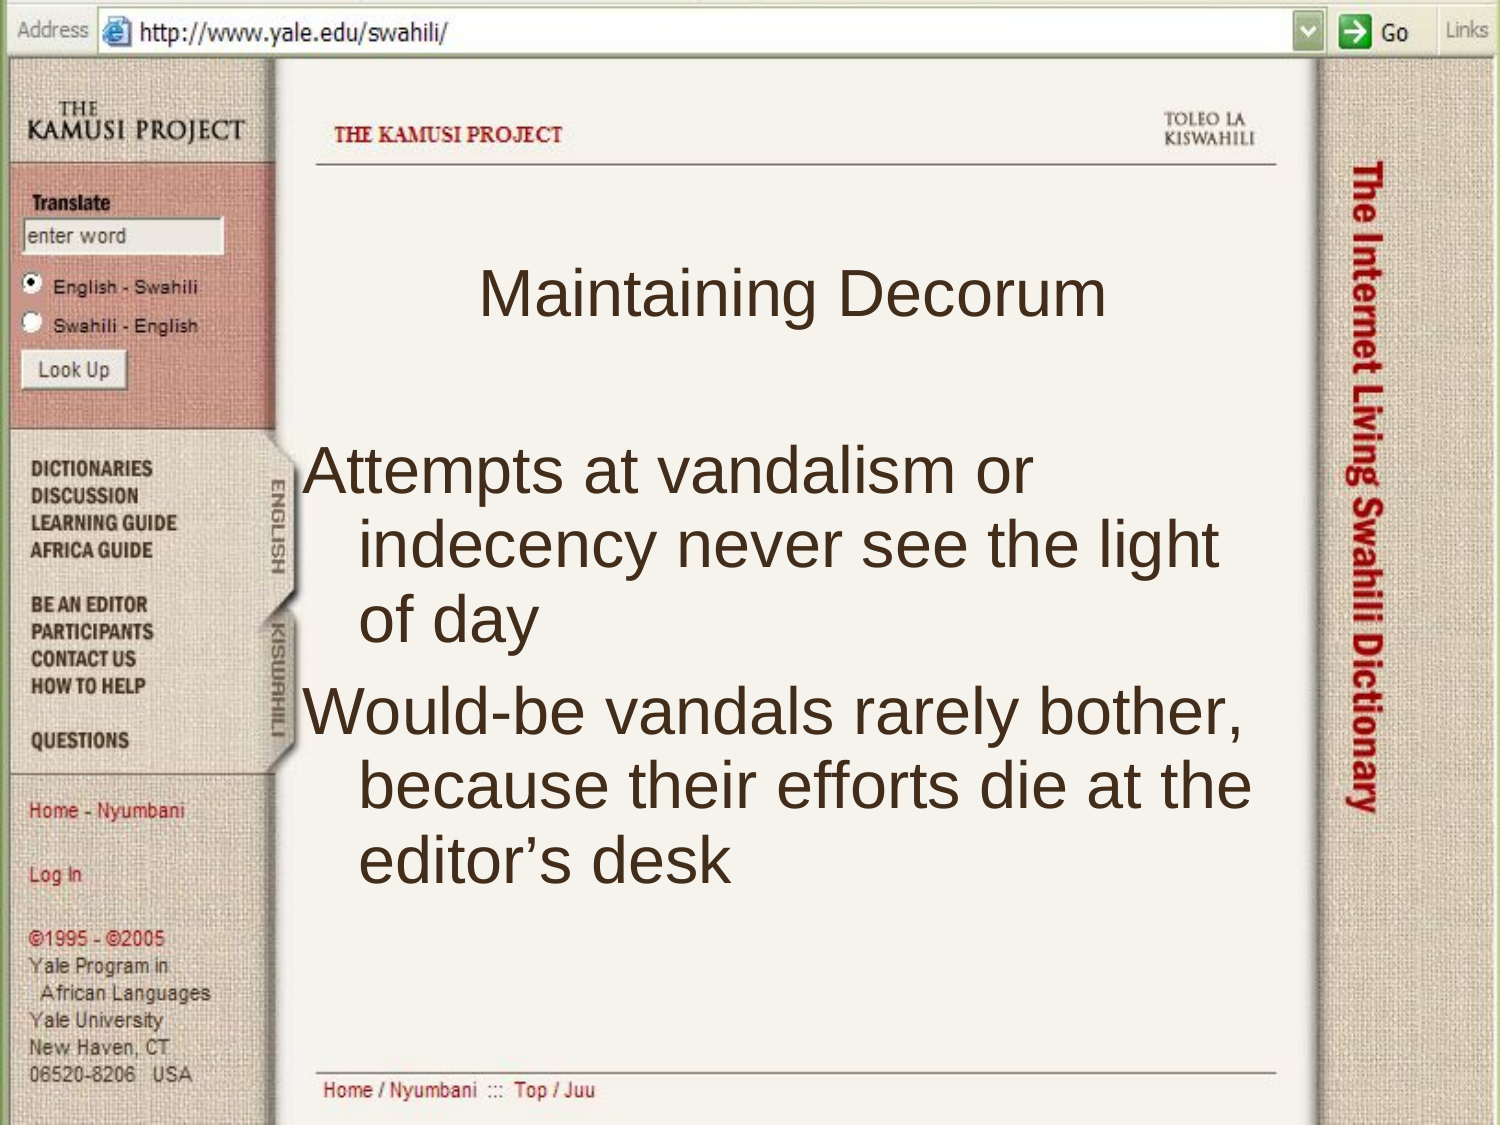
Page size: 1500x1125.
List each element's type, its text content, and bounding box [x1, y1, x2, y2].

picture [0, 0, 1500, 1125]
list Attempts at vandalism or indecency never see the light of day Would-be vandals rarely bother, because their efforts die at the editor’s desk [287, 425, 1300, 1006]
title Maintaining Decorum [287, 199, 1300, 388]
